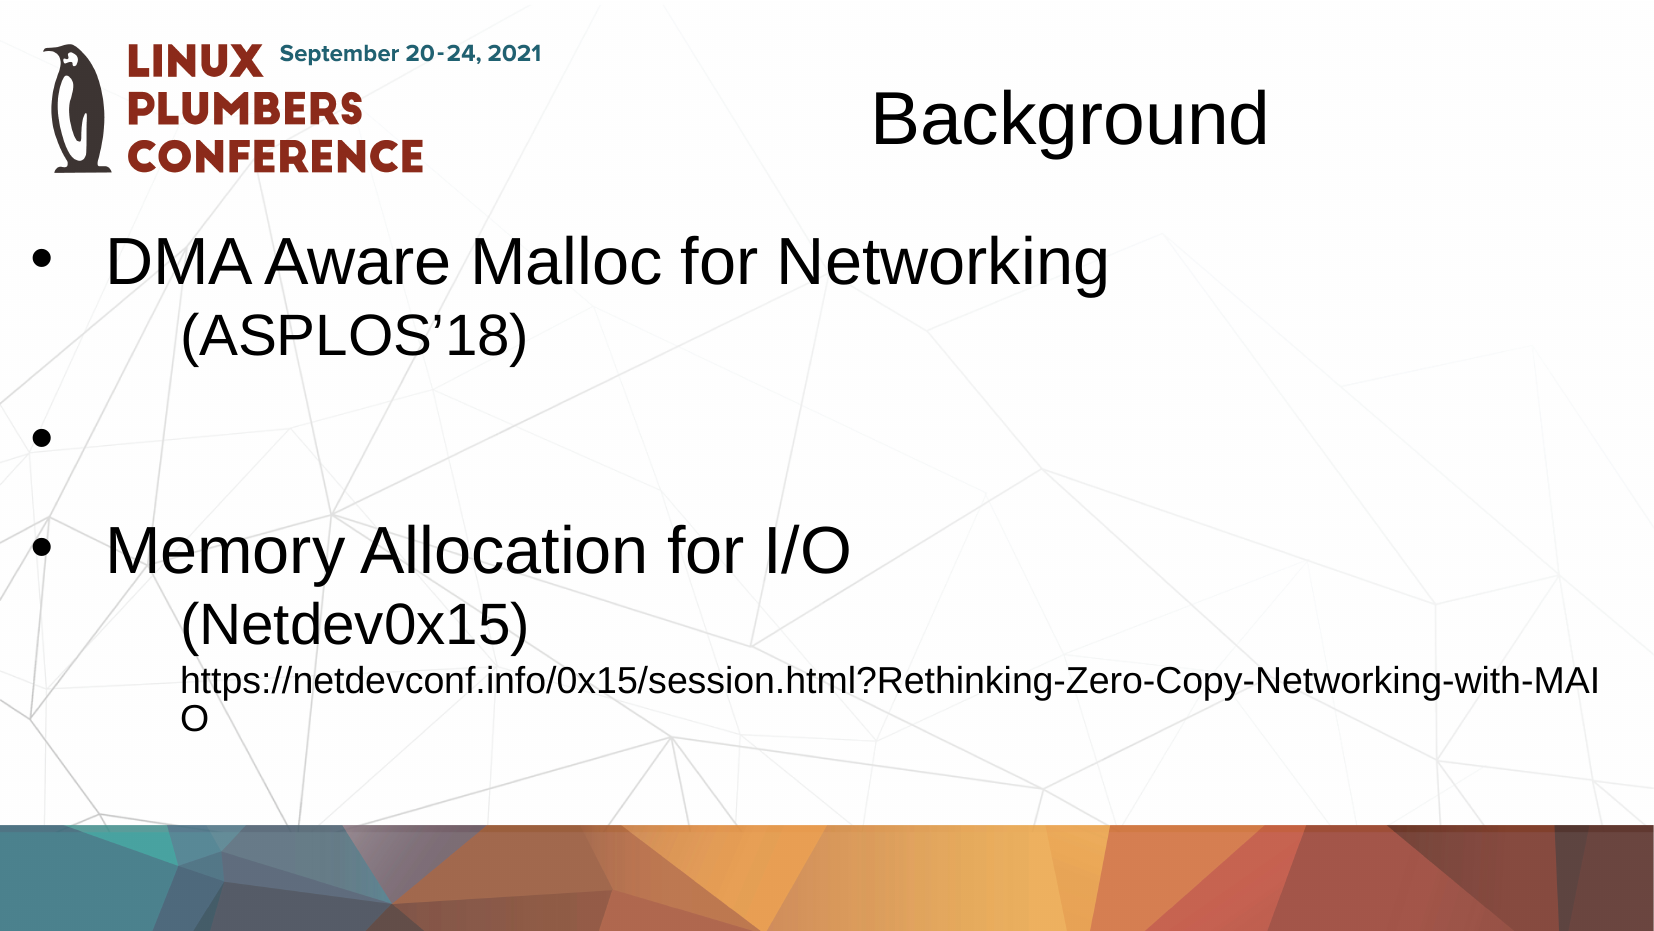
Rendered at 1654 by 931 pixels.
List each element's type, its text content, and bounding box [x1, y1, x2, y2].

title Background [570, 37, 1571, 193]
list DMA Aware Malloc for Networking (ASPLOS’18) Memory Allocation for I/O (Netdev0x15) https://netdevconf.info/0x15/session.html?Rethinking-Zero-Copy-Networking-with-MAIO [30, 217, 1606, 811]
